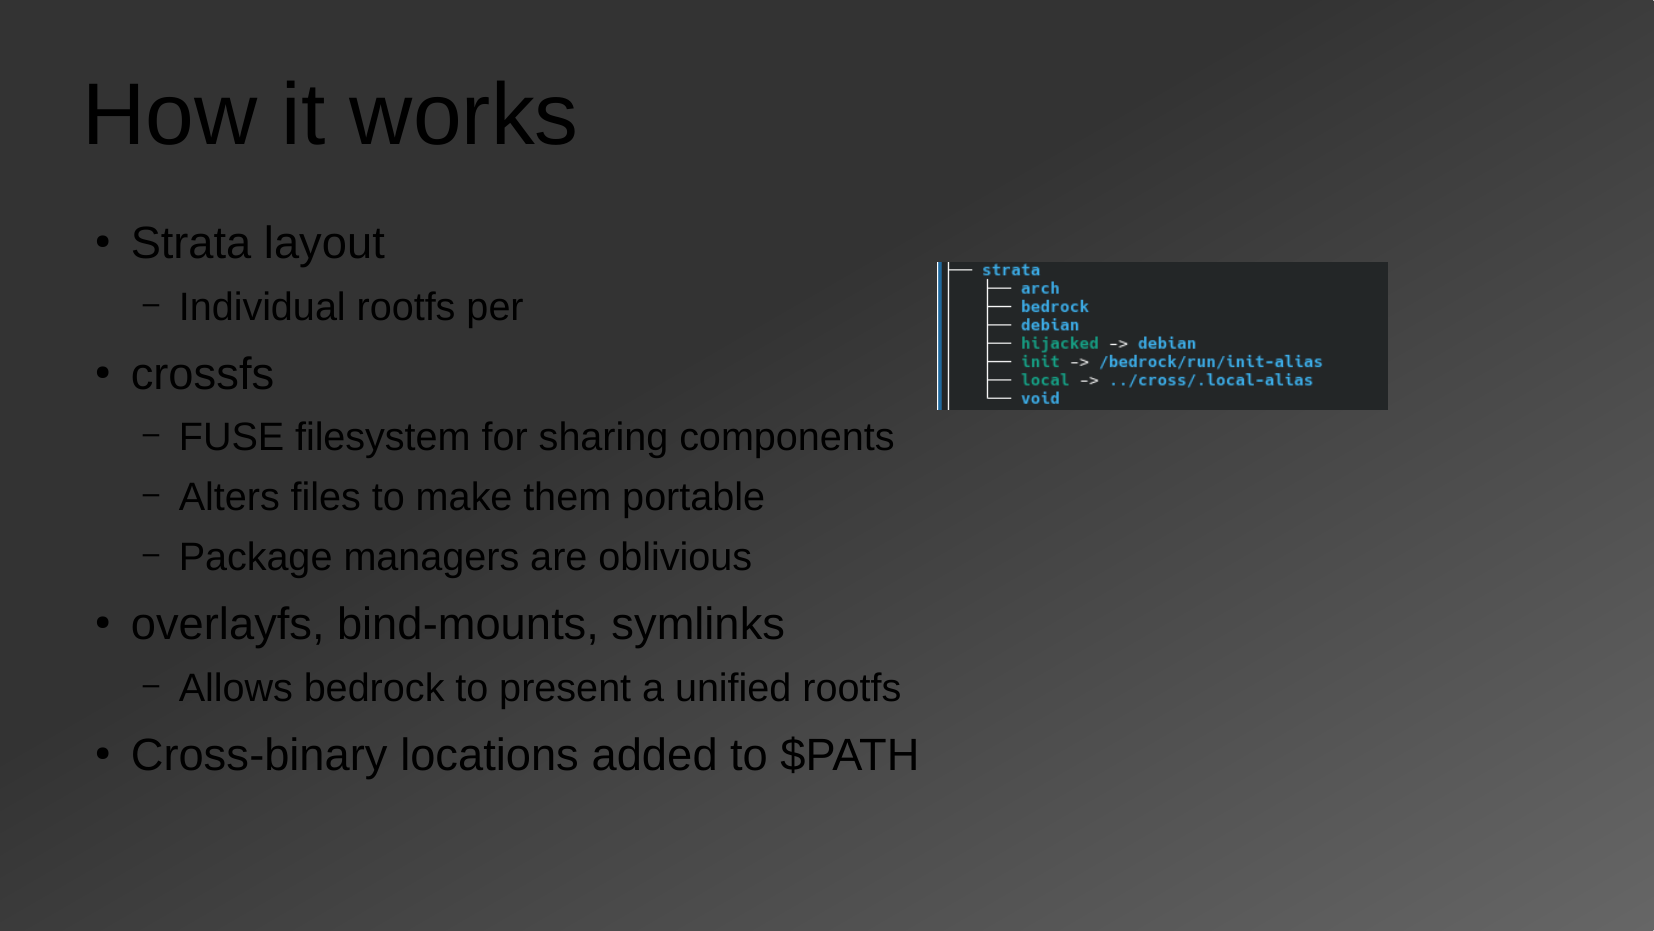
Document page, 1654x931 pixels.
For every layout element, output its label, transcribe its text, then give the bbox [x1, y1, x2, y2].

list Strata layout Individual rootfs per crossfs FUSE filesystem for sharing components Alters files to make them portable Package managers are oblivious overlayfs, bind-mounts, symlinks Allows bedrock to present a unified rootfs Cross-binary locations added to $PATH [82, 217, 1571, 788]
title How it works [82, 37, 1571, 193]
picture [937, 262, 1388, 410]
